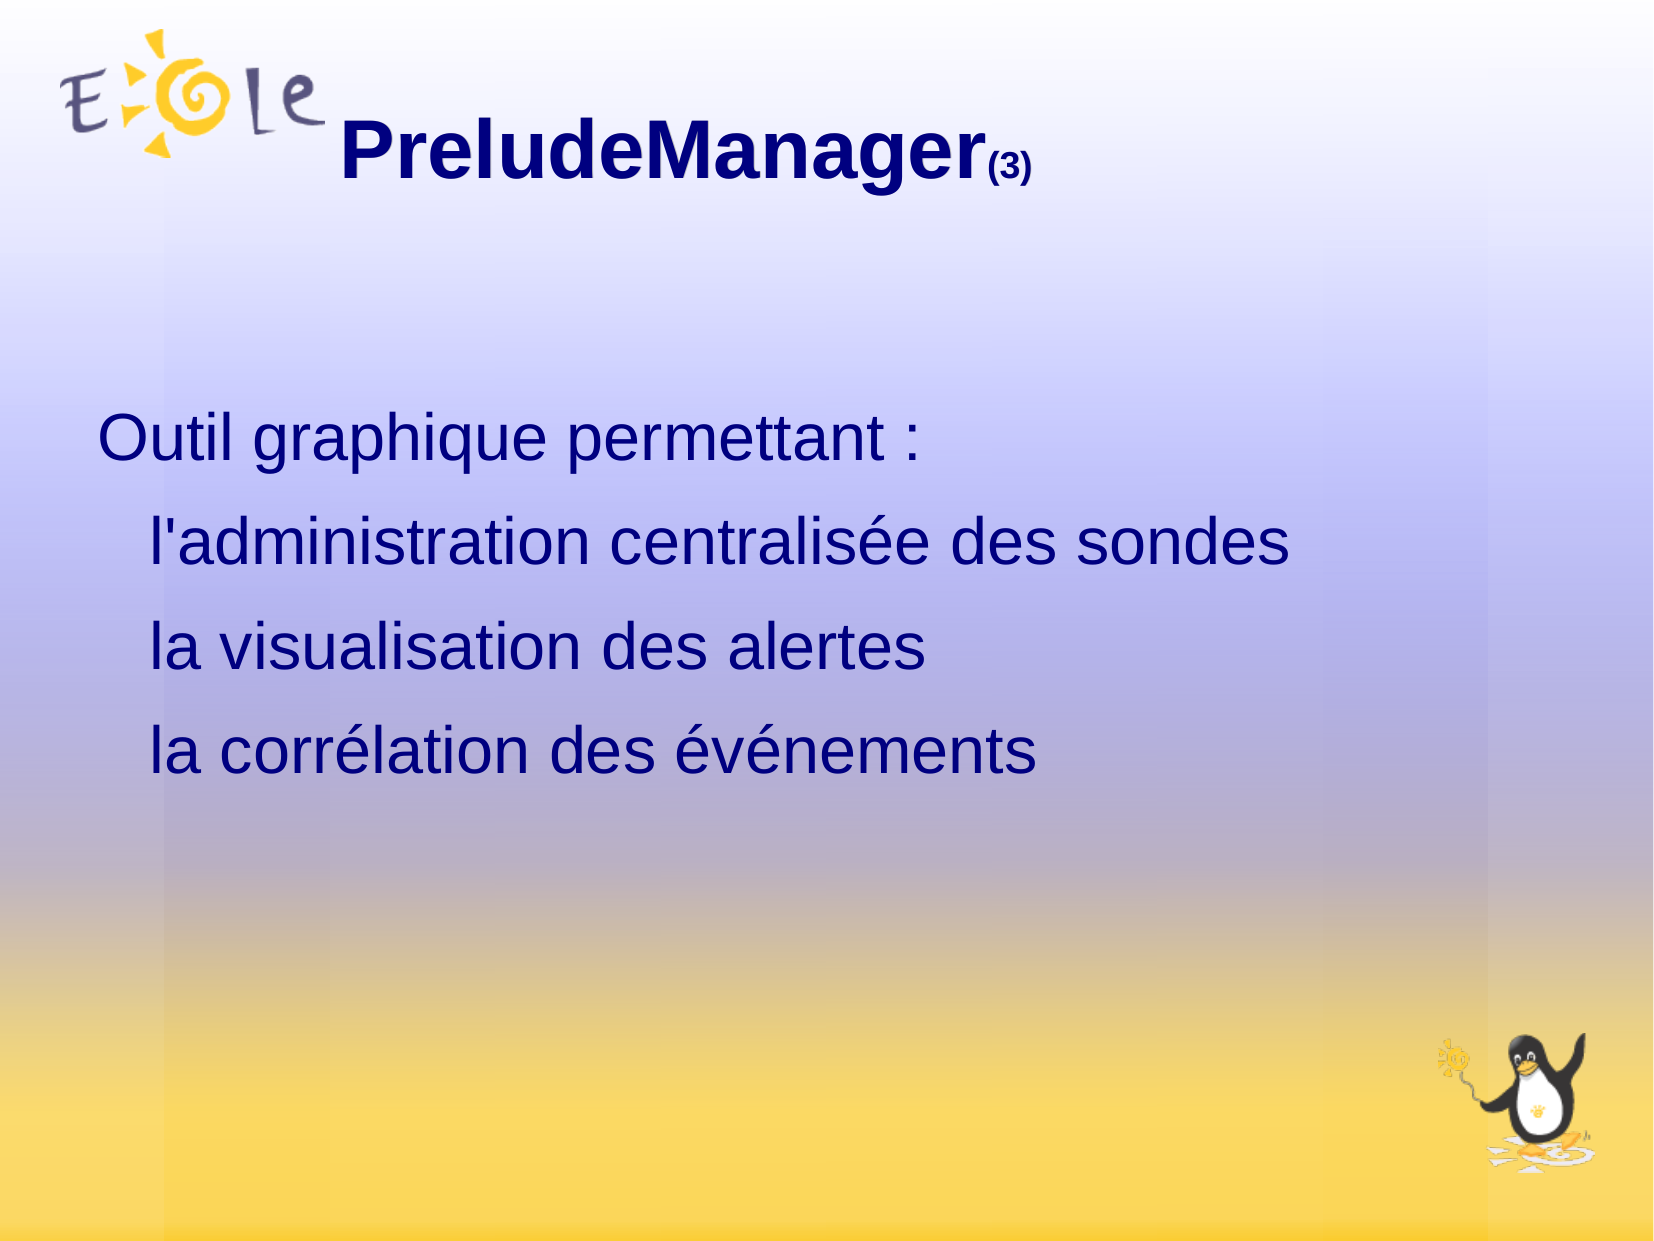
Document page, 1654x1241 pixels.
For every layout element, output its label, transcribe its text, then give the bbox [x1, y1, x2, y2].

picture [0, 0, 1654, 1241]
text_box Outil graphique permettant : l'administration centralisée des sondes la visualisation des alertes la corrélation des événements [78, 400, 1654, 821]
text_box PreludeManager(3) [324, 95, 1048, 218]
